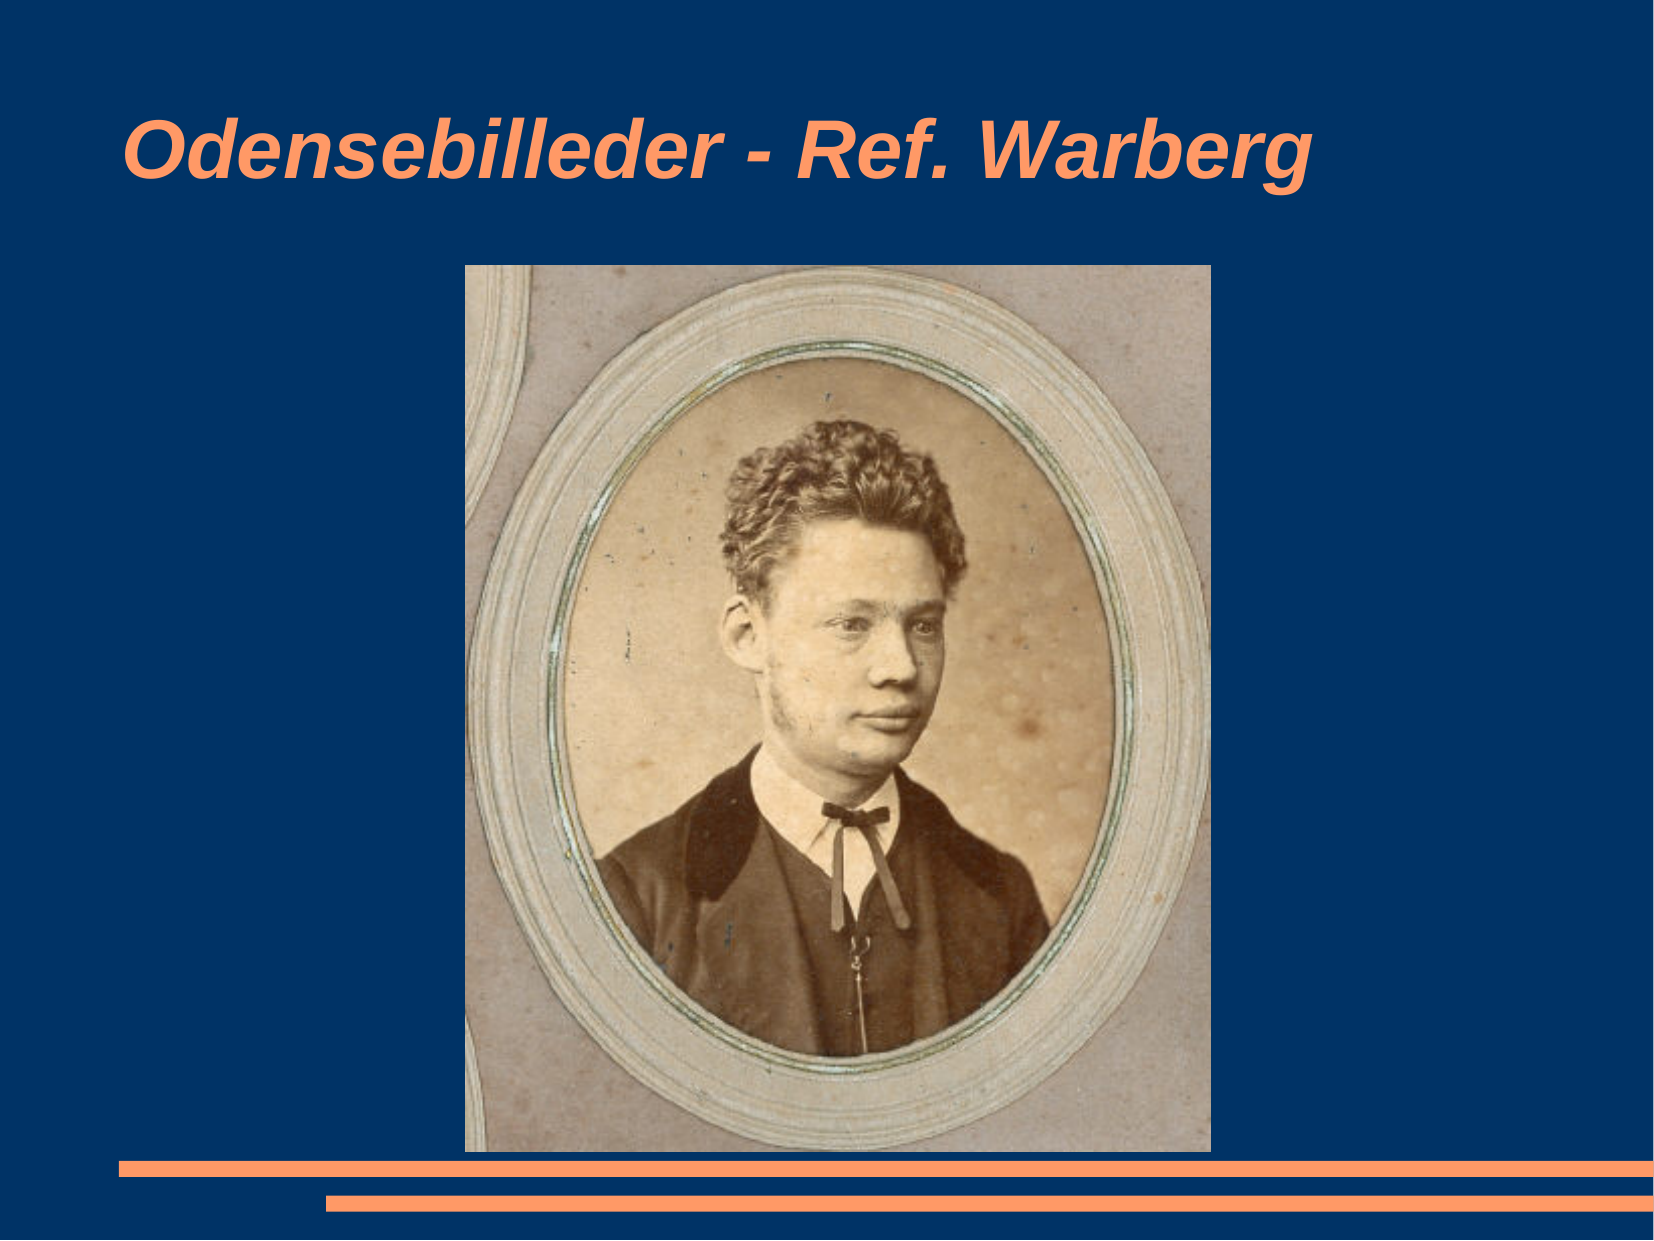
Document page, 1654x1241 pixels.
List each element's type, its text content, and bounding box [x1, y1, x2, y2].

title Odensebilleder - Ref. Warberg [121, 53, 1534, 247]
picture [465, 265, 1211, 1152]
